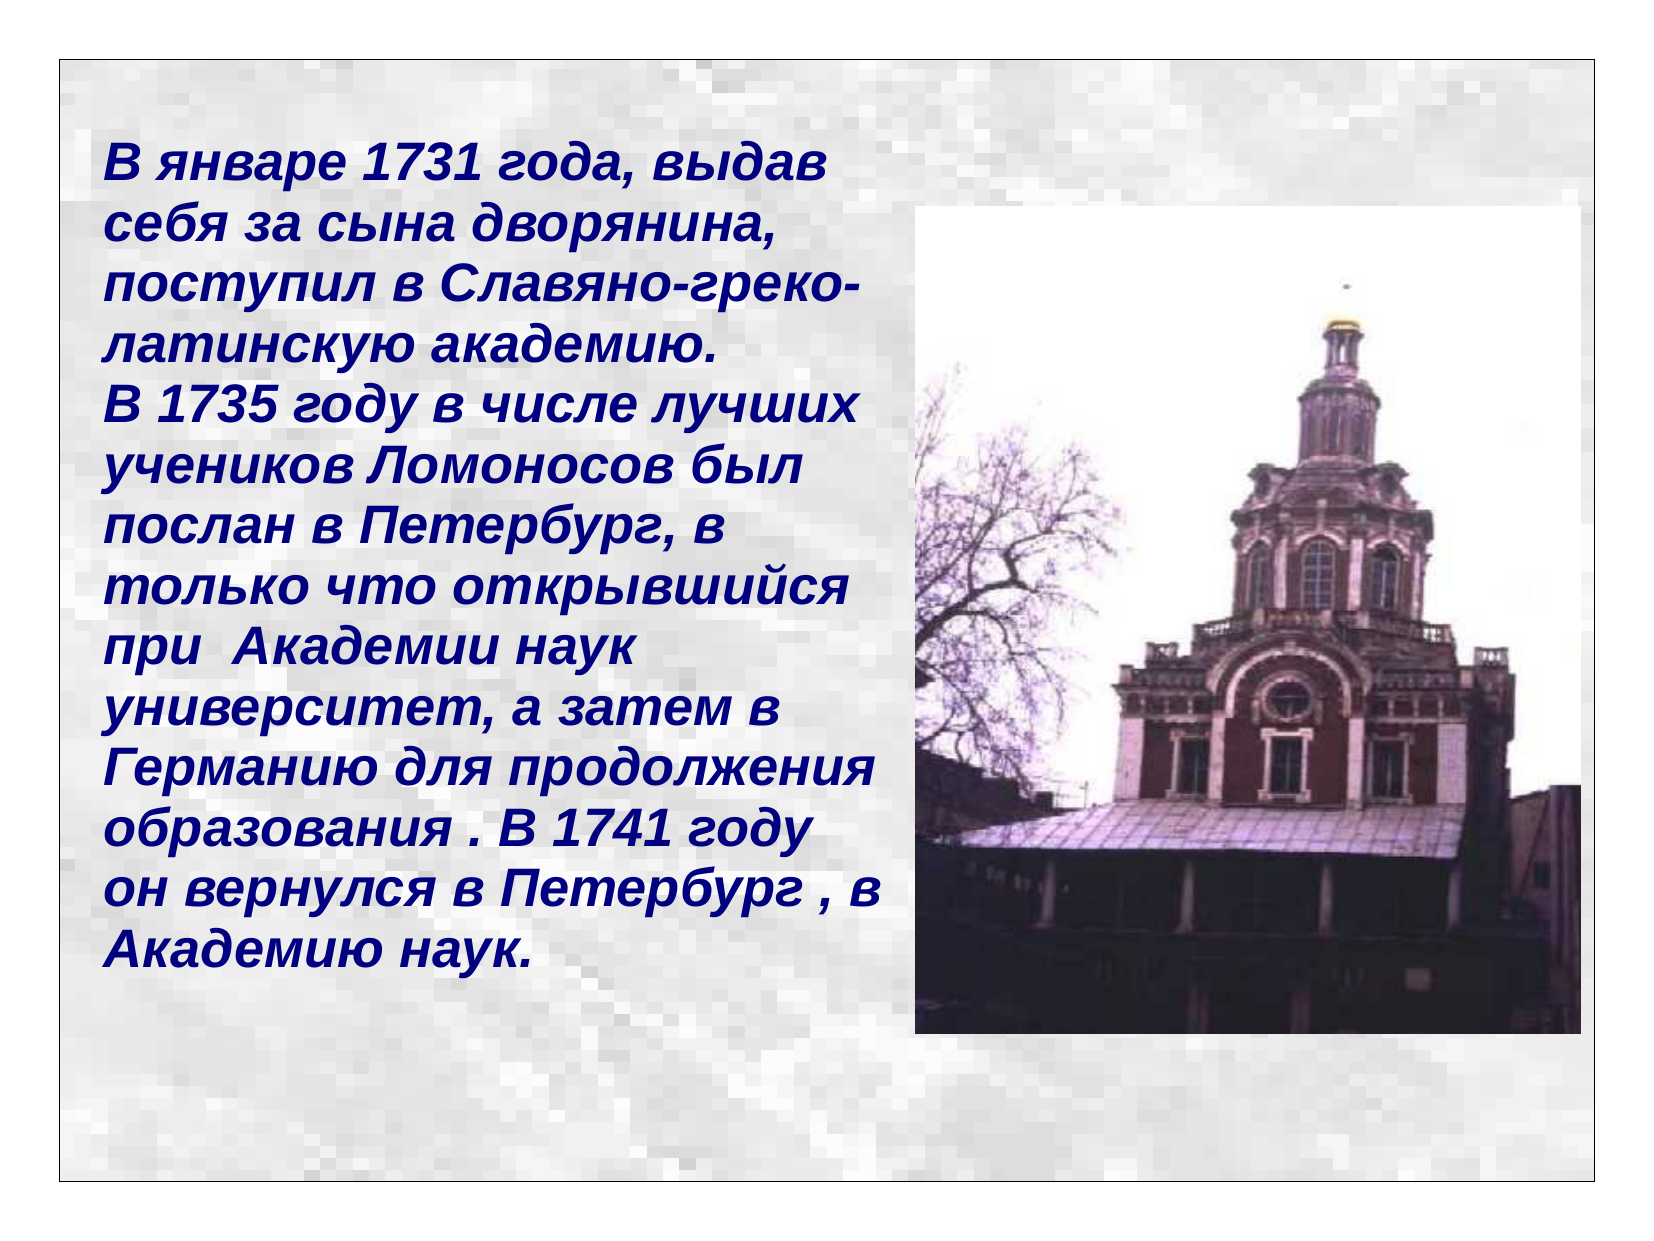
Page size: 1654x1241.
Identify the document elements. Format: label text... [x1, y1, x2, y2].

text_box [59, 59, 1595, 1181]
text_box В январе 1731 года, выдав себя за сына дворянина, поступил в Славяно-греко- латинскую академию. В 1735 году в числе лучших учеников Ломоносов был послан в Петербург, в только что открывшийся при Академии наук университет, а затем в Германию для продолжения образования . В 1741 году он вернулся в Петербург , в Академию наук. [88, 124, 903, 1099]
picture [915, 206, 1581, 1034]
